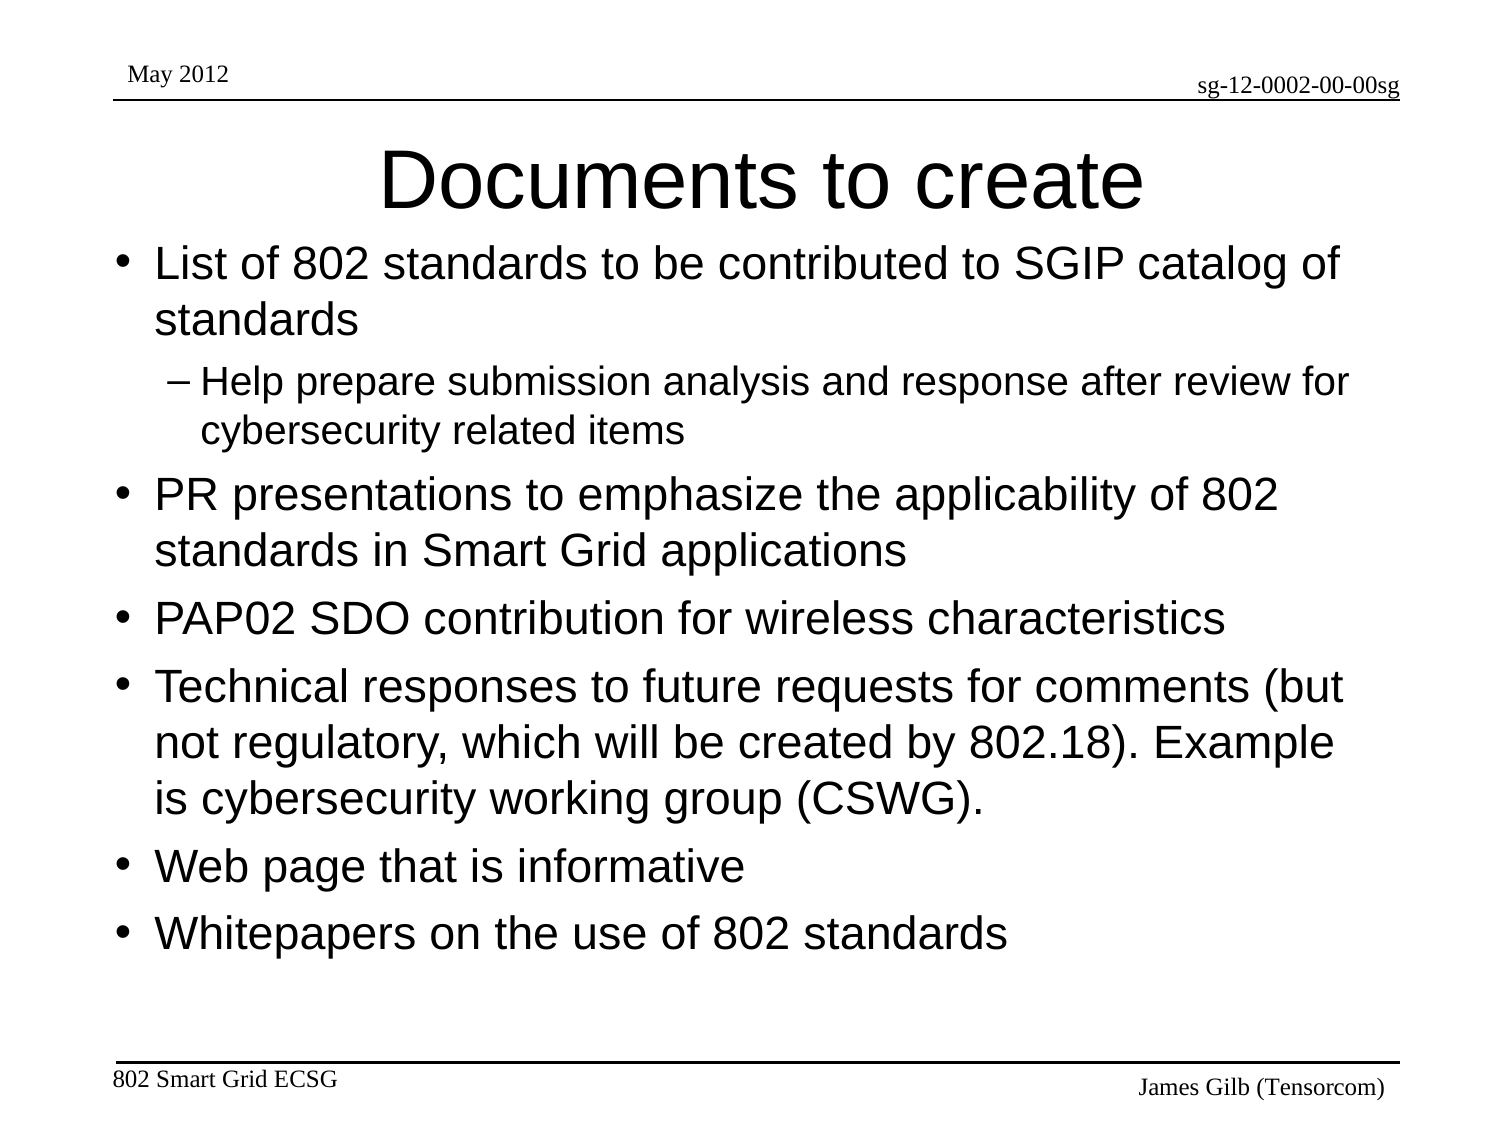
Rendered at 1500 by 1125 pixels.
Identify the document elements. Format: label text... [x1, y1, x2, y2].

list List of 802 standards to be contributed to SGIP catalog of standards Help prepare submission analysis and response after review for cybersecurity related items PR presentations to emphasize the applicability of 802 standards in Smart Grid applications PAP02 SDO contribution for wireless characteristics Technical responses to future requests for comments (but not regulatory, which will be created by 802.18). Example is cybersecurity working group (CSWG). Web page that is informative Whitepapers on the use of 802 standards [99, 224, 1375, 968]
title Documents to create [125, 112, 1401, 238]
